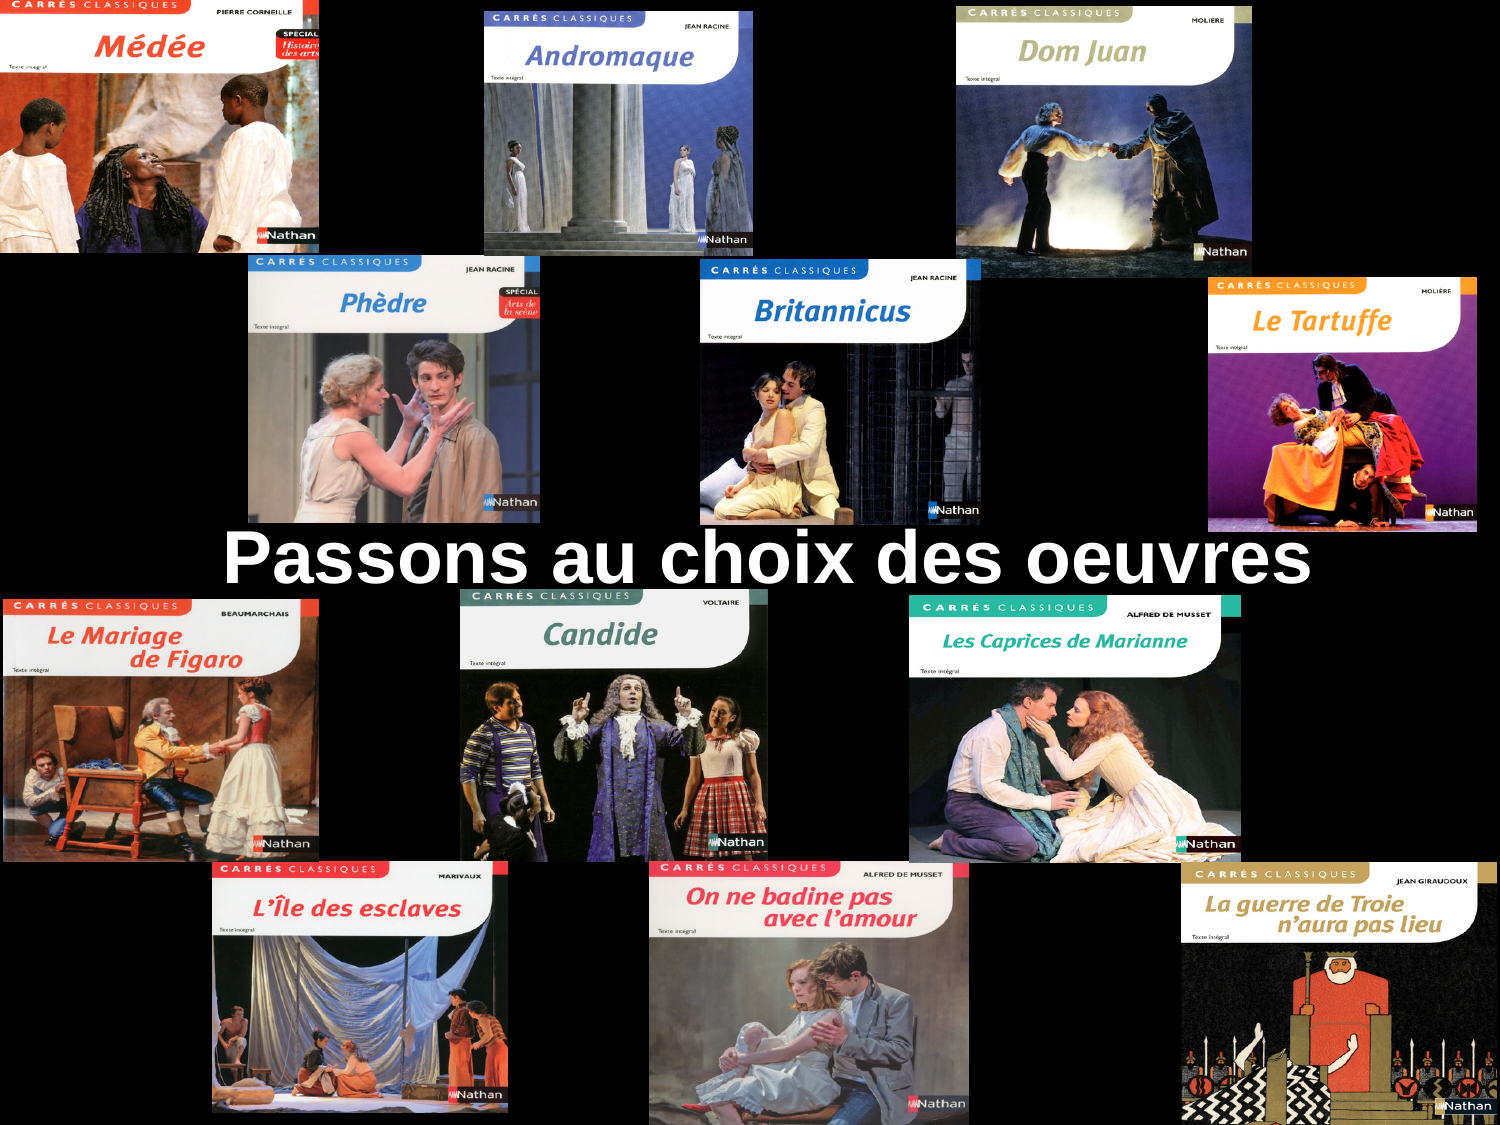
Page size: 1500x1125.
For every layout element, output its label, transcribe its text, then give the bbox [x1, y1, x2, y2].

picture [248, 11, 753, 523]
picture [700, 6, 1477, 532]
title Passons au choix des oeuvres [130, 437, 1406, 679]
picture [0, 0, 319, 253]
picture [3, 589, 1497, 1125]
